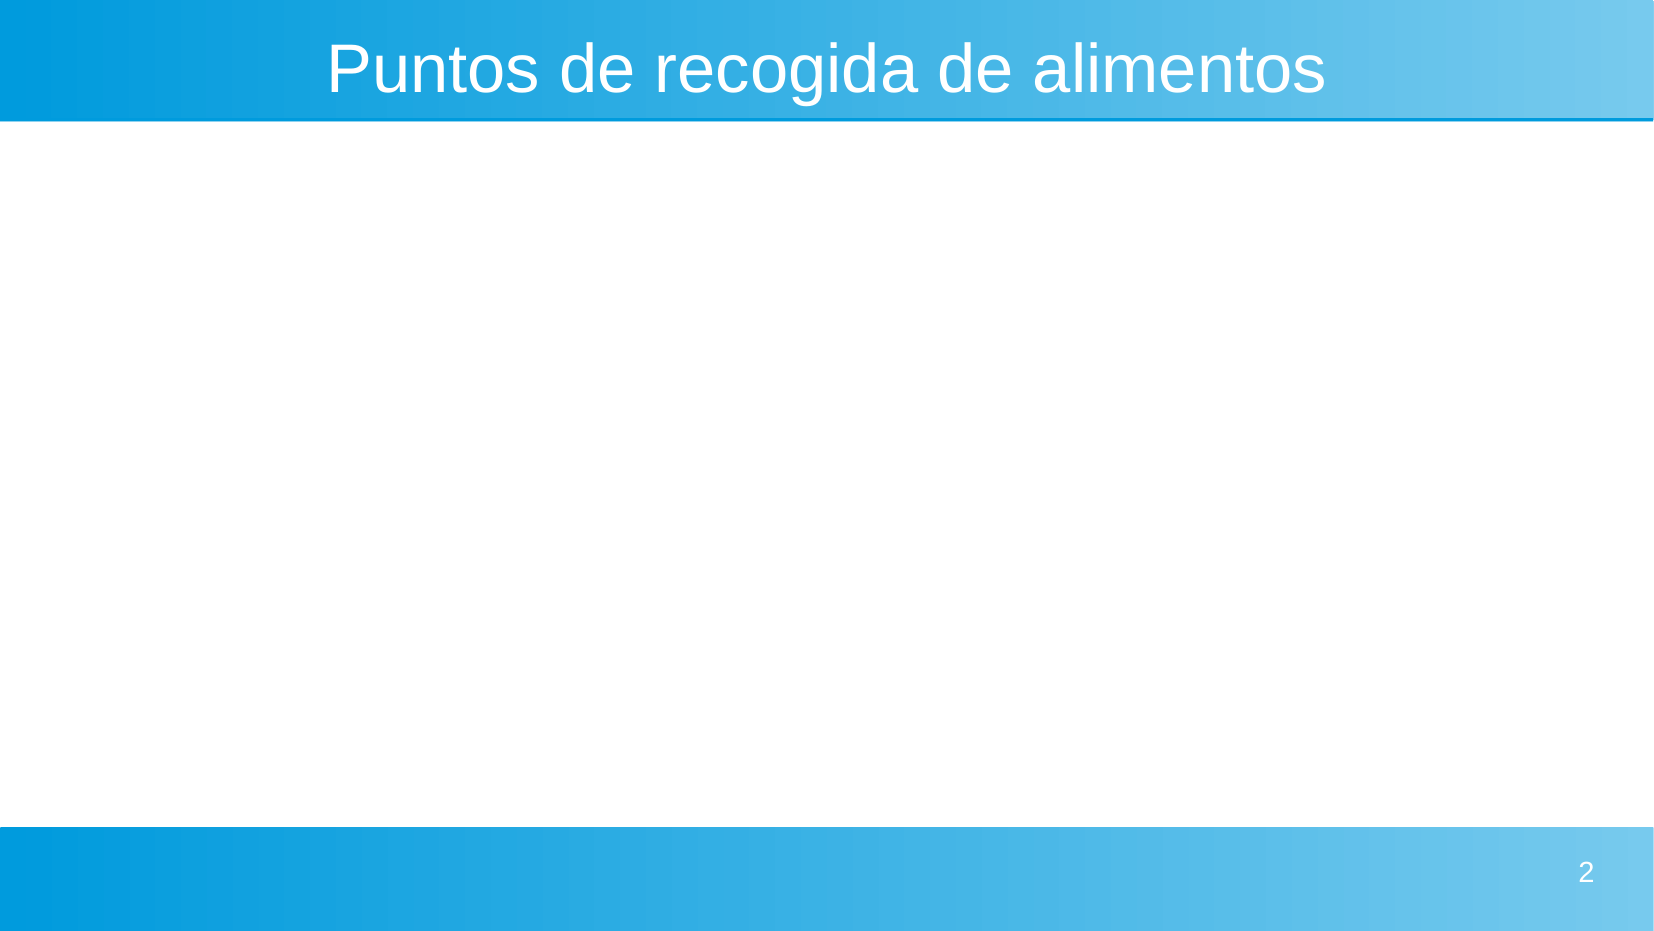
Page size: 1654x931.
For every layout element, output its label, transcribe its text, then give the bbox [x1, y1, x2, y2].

title Puntos de recogida de alimentos [59, 29, 1595, 108]
